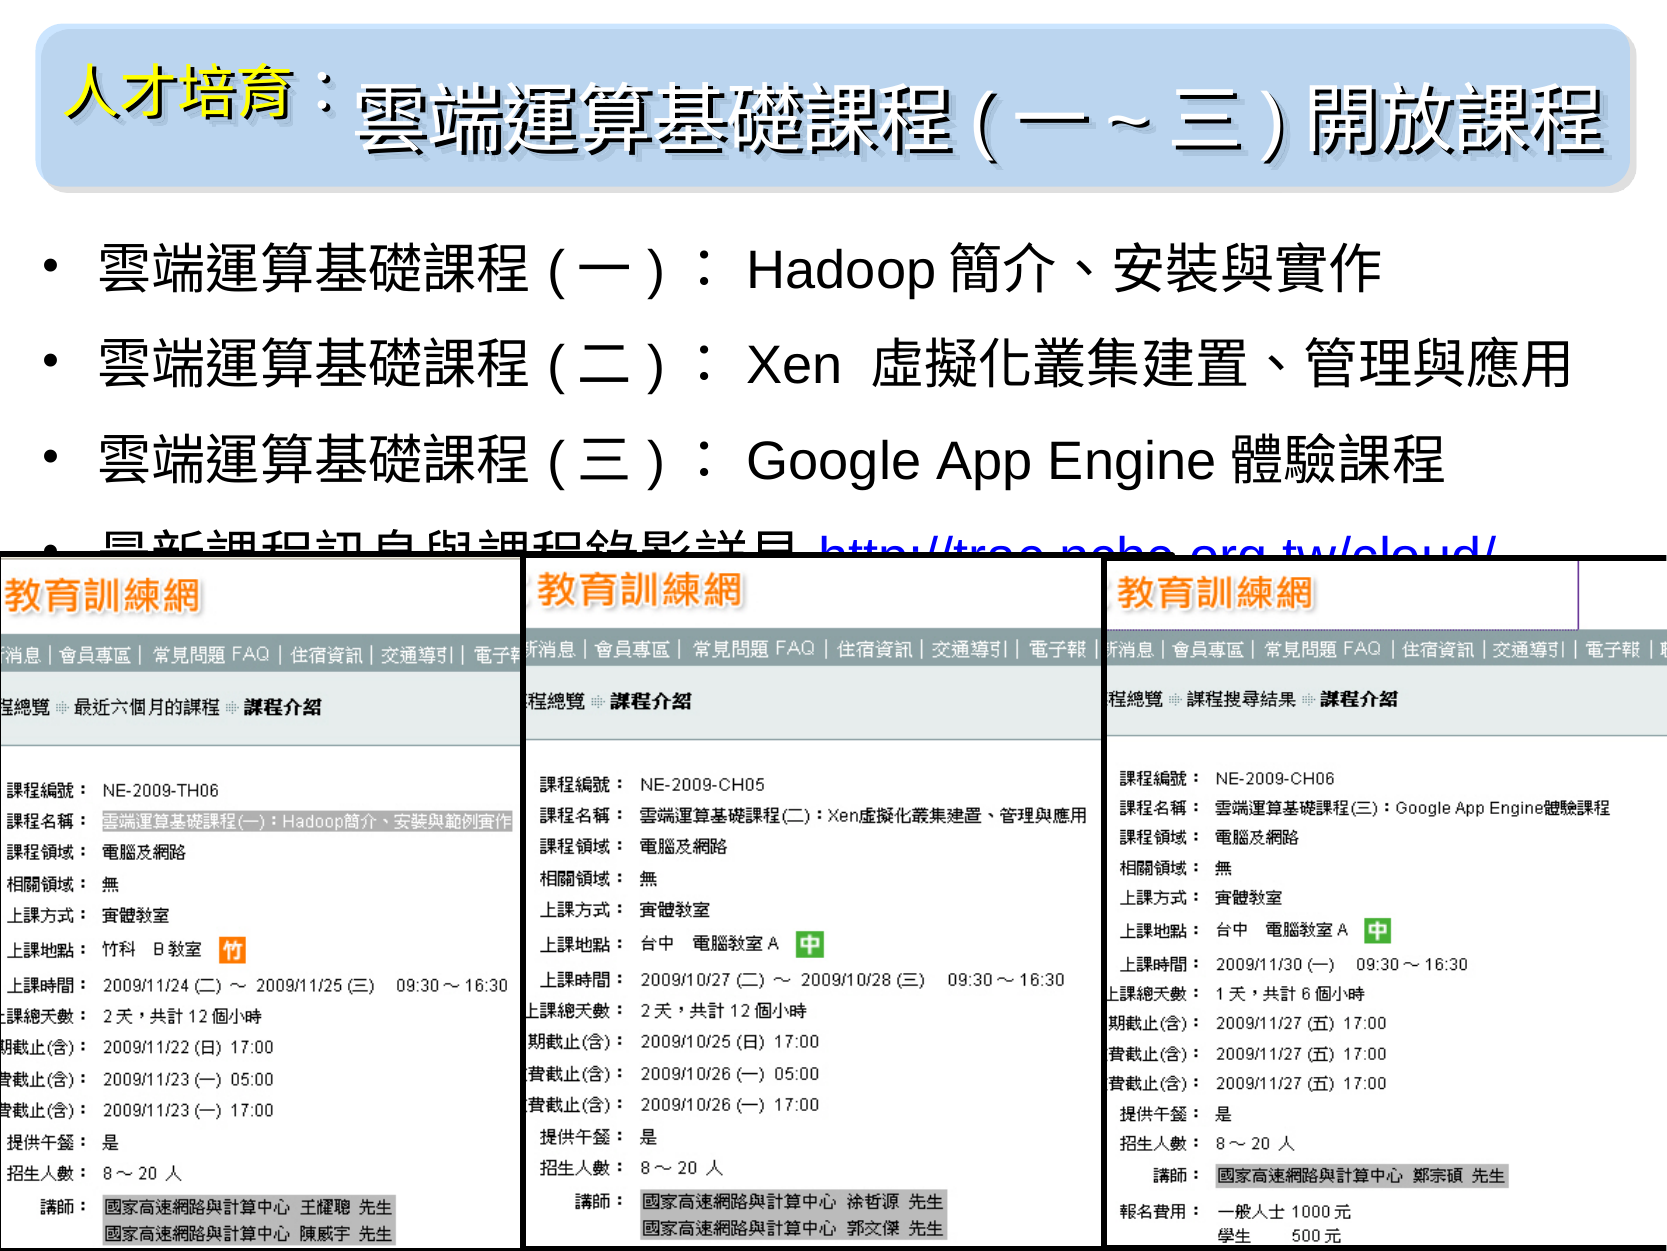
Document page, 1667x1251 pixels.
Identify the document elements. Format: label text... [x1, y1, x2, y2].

picture [525, 558, 1101, 1247]
list 雲端運算基礎課程(一)：Hadoop簡介、安裝與實作 雲端運算基礎課程(二)：Xen 虛擬化叢集建置、管理與應用 雲端運算基礎課程(三)：Google App Engine體驗課程 最新課程訊息與課程錄影詳見http://trac.nchc.org.tw/cloud/ [41, 225, 1625, 536]
picture [0, 557, 520, 1249]
text_box 人才培育：雲端運算基礎課程(一~三)開放課程 [35, 23, 1630, 187]
picture [1106, 561, 1667, 1246]
